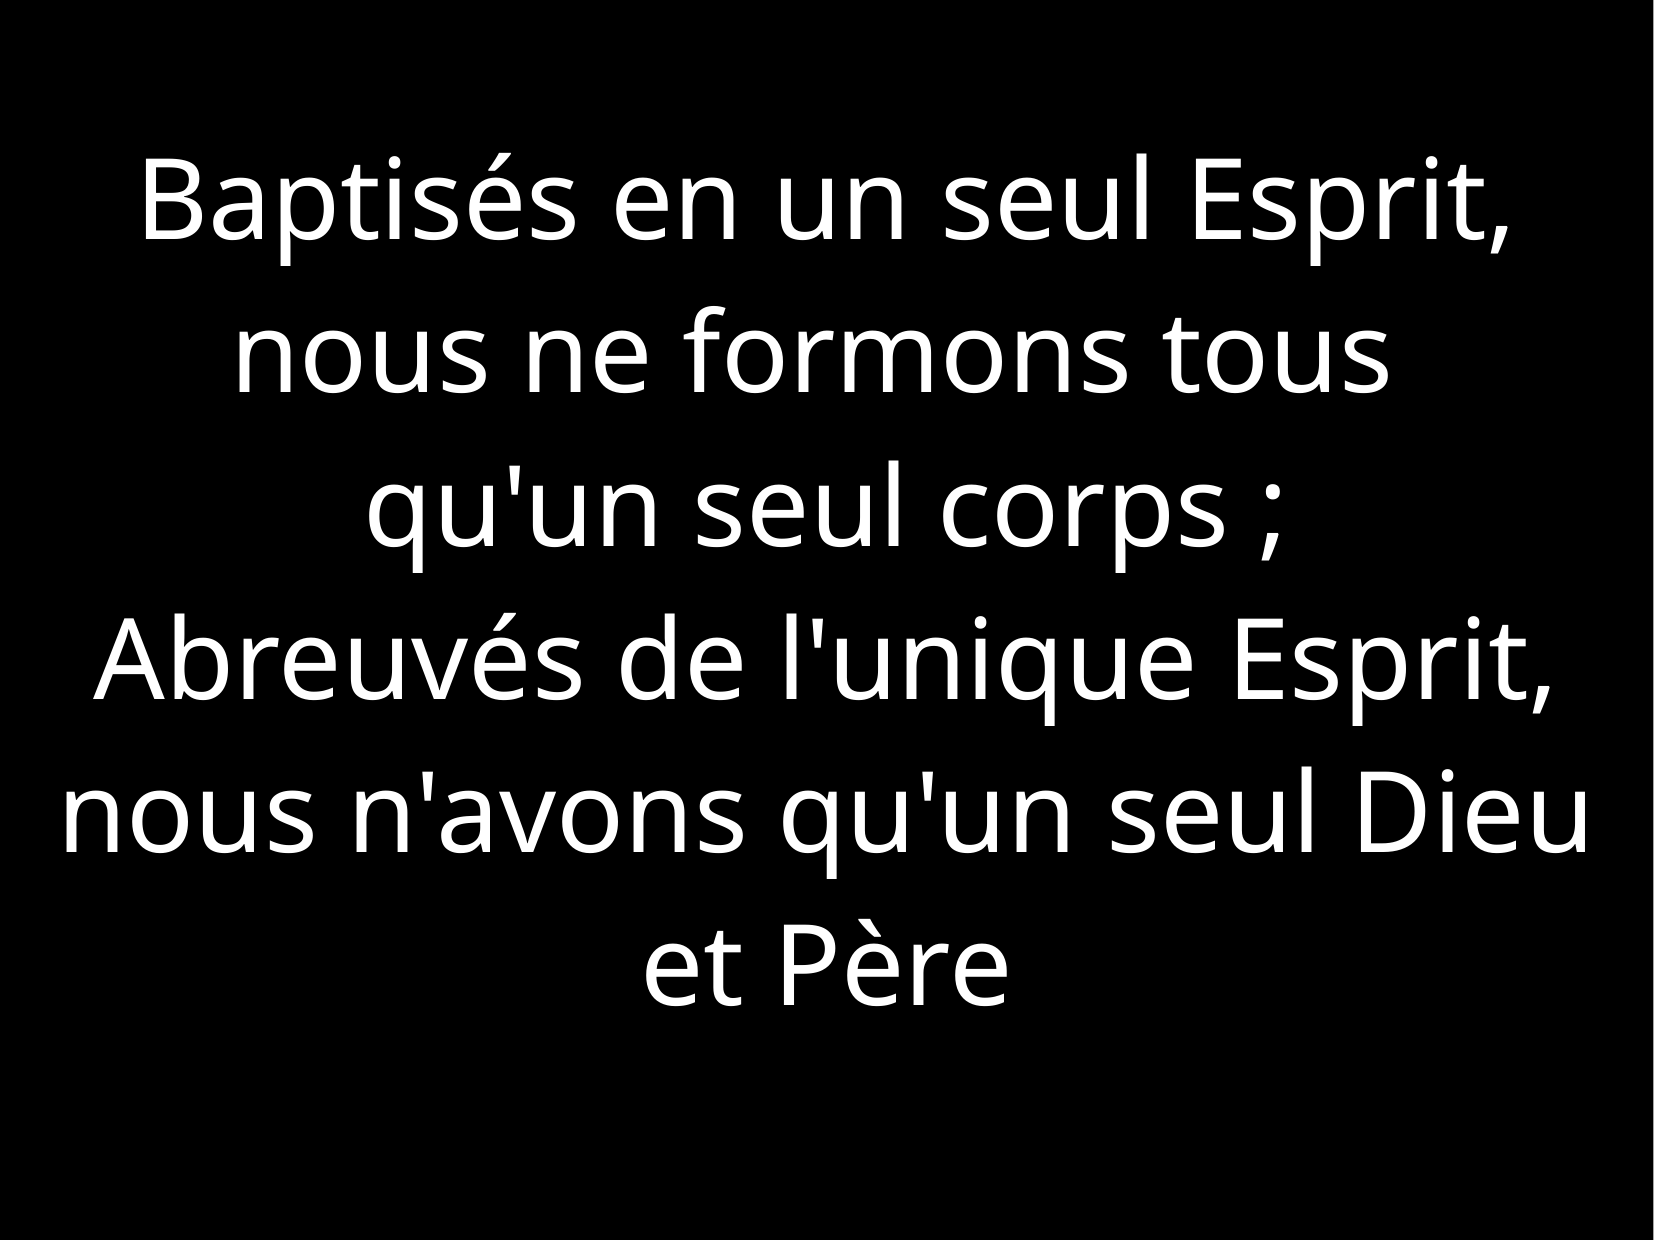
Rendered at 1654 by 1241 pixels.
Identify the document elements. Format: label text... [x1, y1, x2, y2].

subtitle Baptisés en un seul Esprit, nous ne formons tous qu'un seul corps ; Abreuvés de l'unique Esprit, nous n'avons qu'un seul Dieu et Père [35, 0, 1619, 1207]
